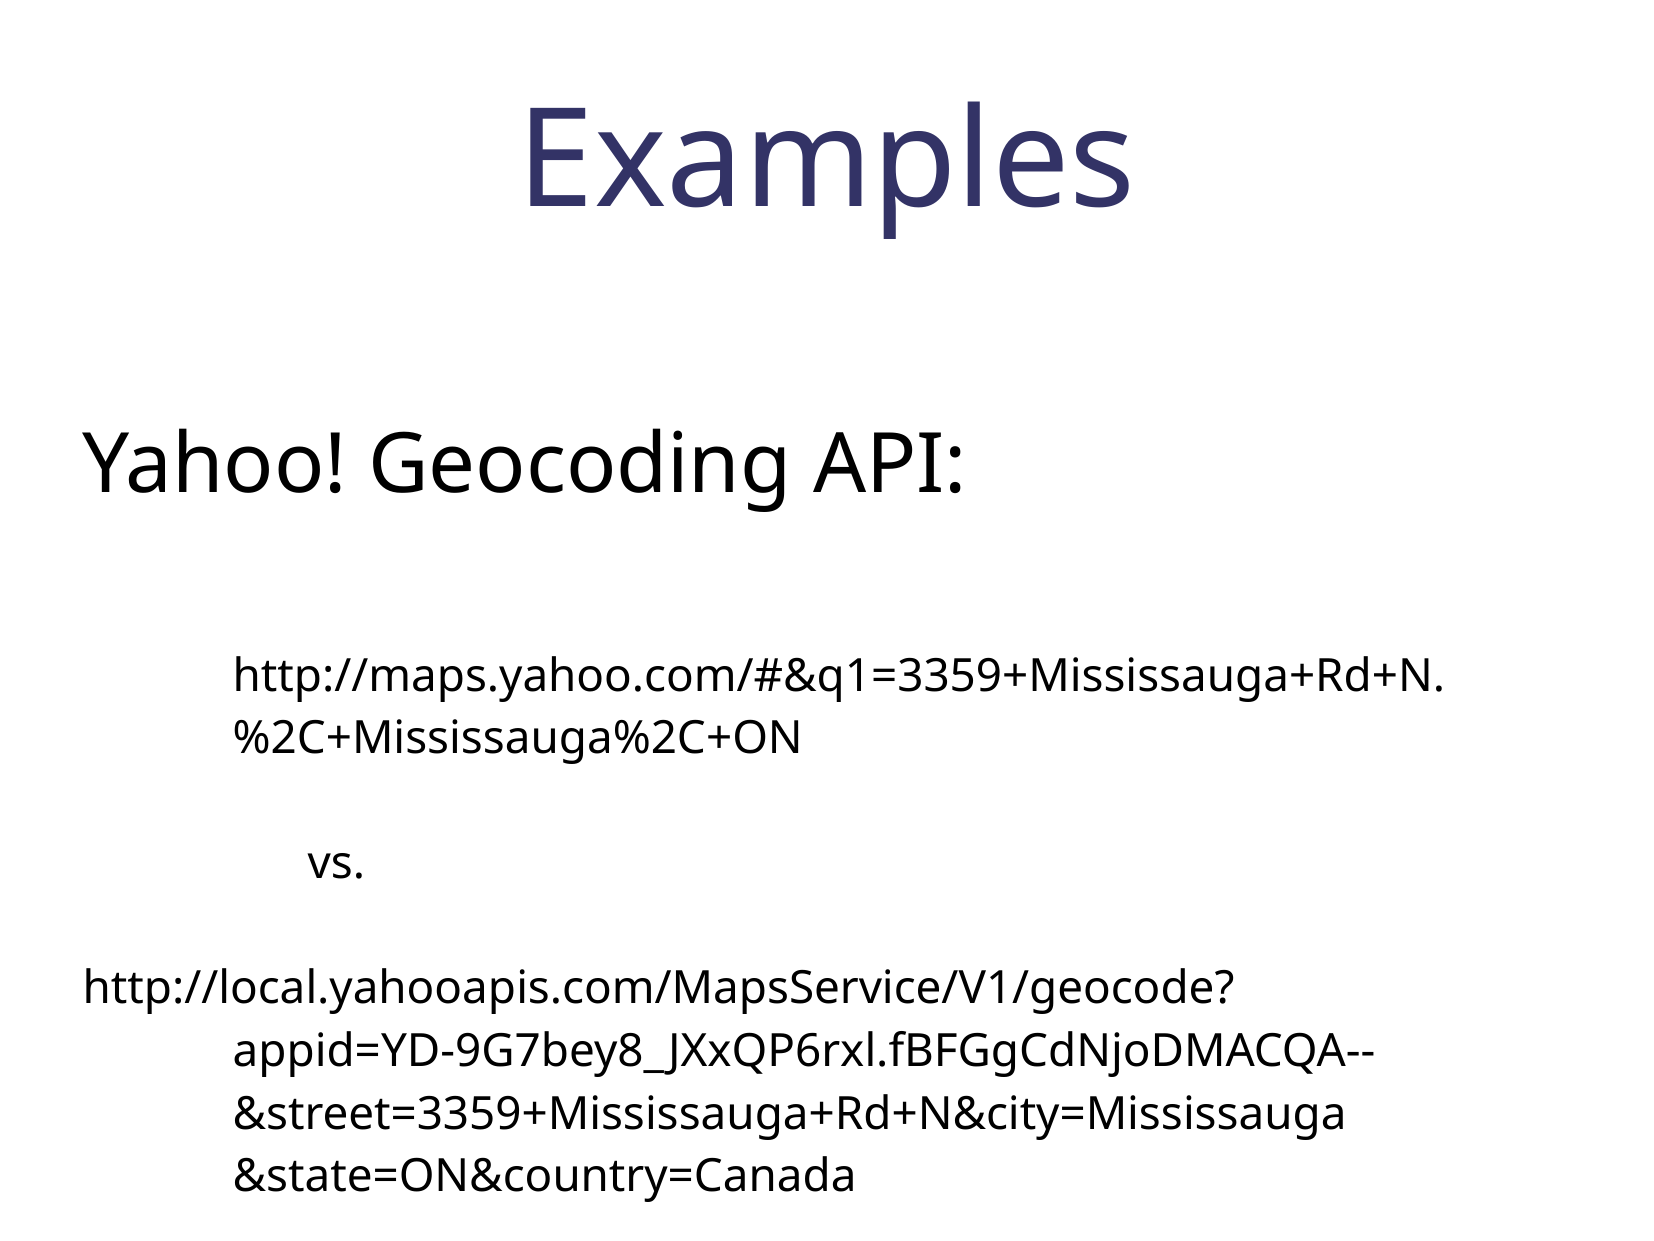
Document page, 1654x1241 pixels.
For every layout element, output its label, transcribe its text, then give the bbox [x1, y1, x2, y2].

title Examples [82, 56, 1571, 250]
subtitle Yahoo! Geocoding API: http://maps.yahoo.com/#&q1=3359+Mississauga+Rd+N. %2C+Mississauga%2C+ON vs. http://local.yahooapis.com/MapsService/V1/geocode? appid=YD-9G7bey8_JXxQP6rxl.fBFGgCdNjoDMACQA-- &street=3359+Mississauga+Rd+N&city=Mississauga &state=ON&country=Canada [82, 290, 1571, 1159]
